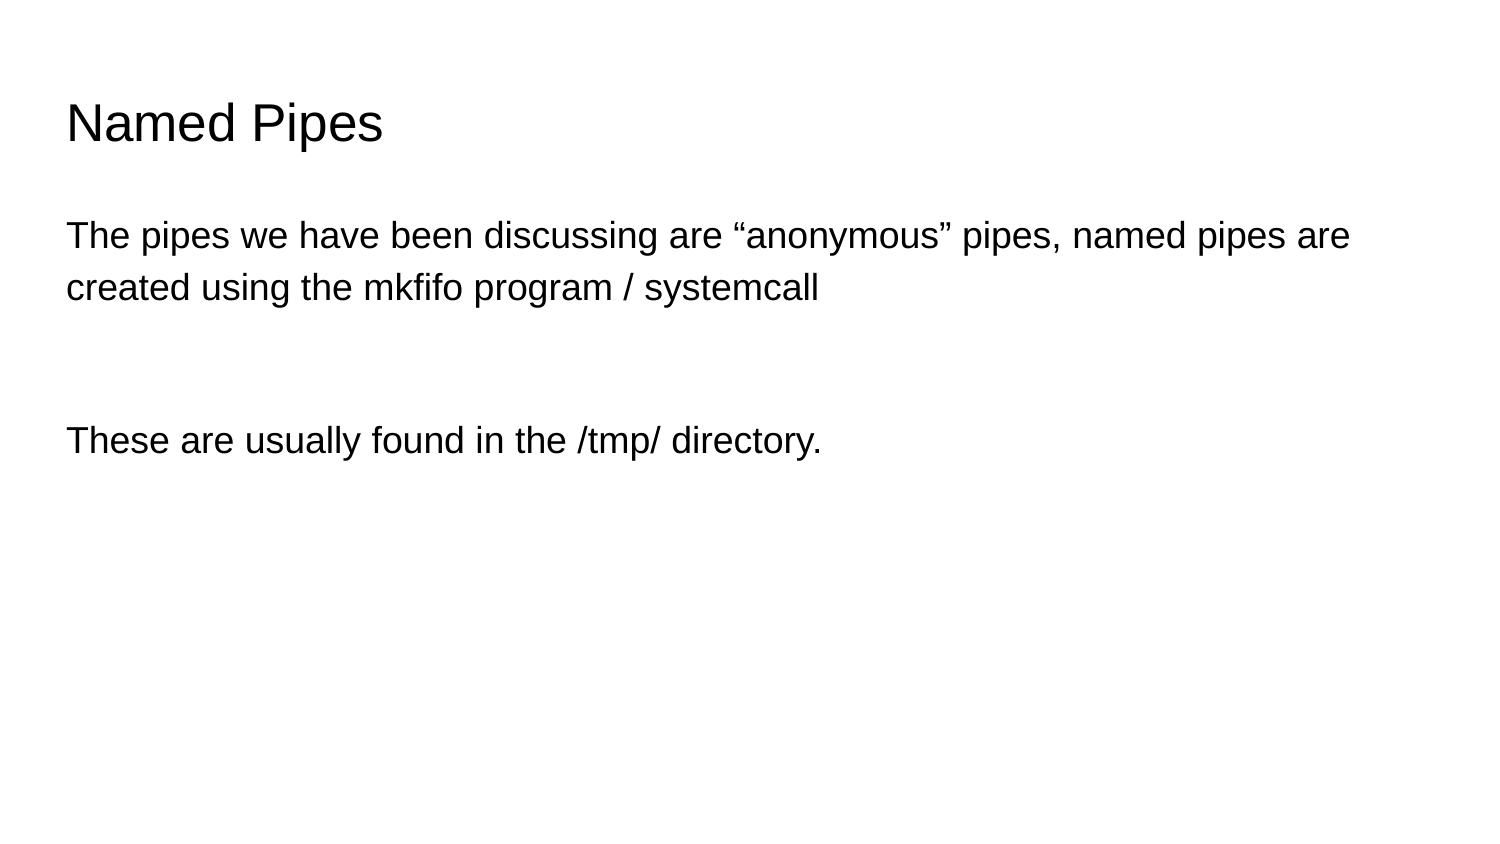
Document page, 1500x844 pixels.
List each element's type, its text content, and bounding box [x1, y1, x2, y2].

title Named Pipes [51, 72, 1449, 167]
list The pipes we have been discussing are “anonymous” pipes, named pipes are created using the mkfifo program / systemcall These are usually found in the /tmp/ directory. [51, 189, 1449, 750]
